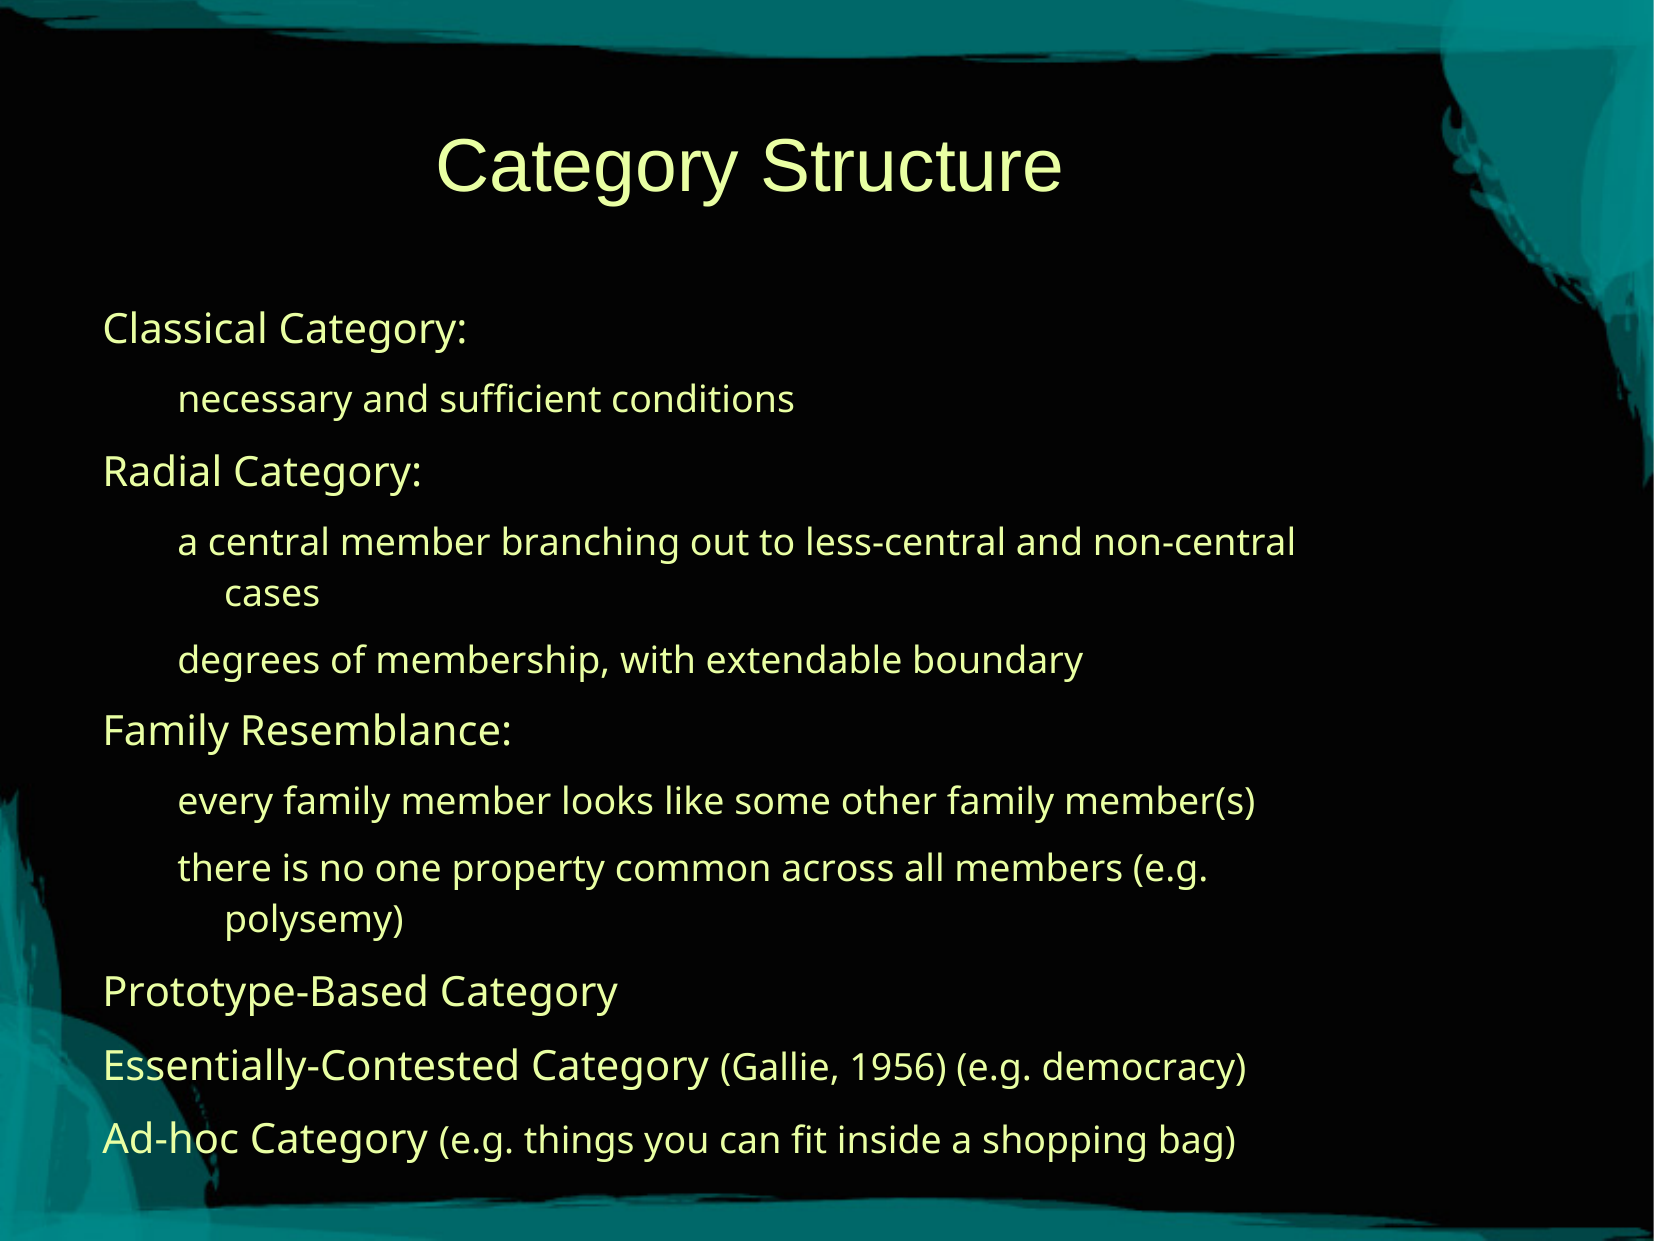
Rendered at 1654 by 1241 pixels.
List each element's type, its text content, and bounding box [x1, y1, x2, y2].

title Category Structure [87, 69, 1413, 263]
picture [0, 0, 1654, 1241]
list Classical Category: necessary and sufficient conditions Radial Category: a central member branching out to less-central and non-central cases degrees of membership, with extendable boundary Family Resemblance: every family member looks like some other family member(s) there is no one property common across all members (e.g. polysemy) Prototype-Based Category Essentially-Contested Category (Gallie, 1956) (e.g. democracy) Ad-hoc Category (e.g. things you can fit inside a shopping bag) [87, 291, 1413, 1125]
